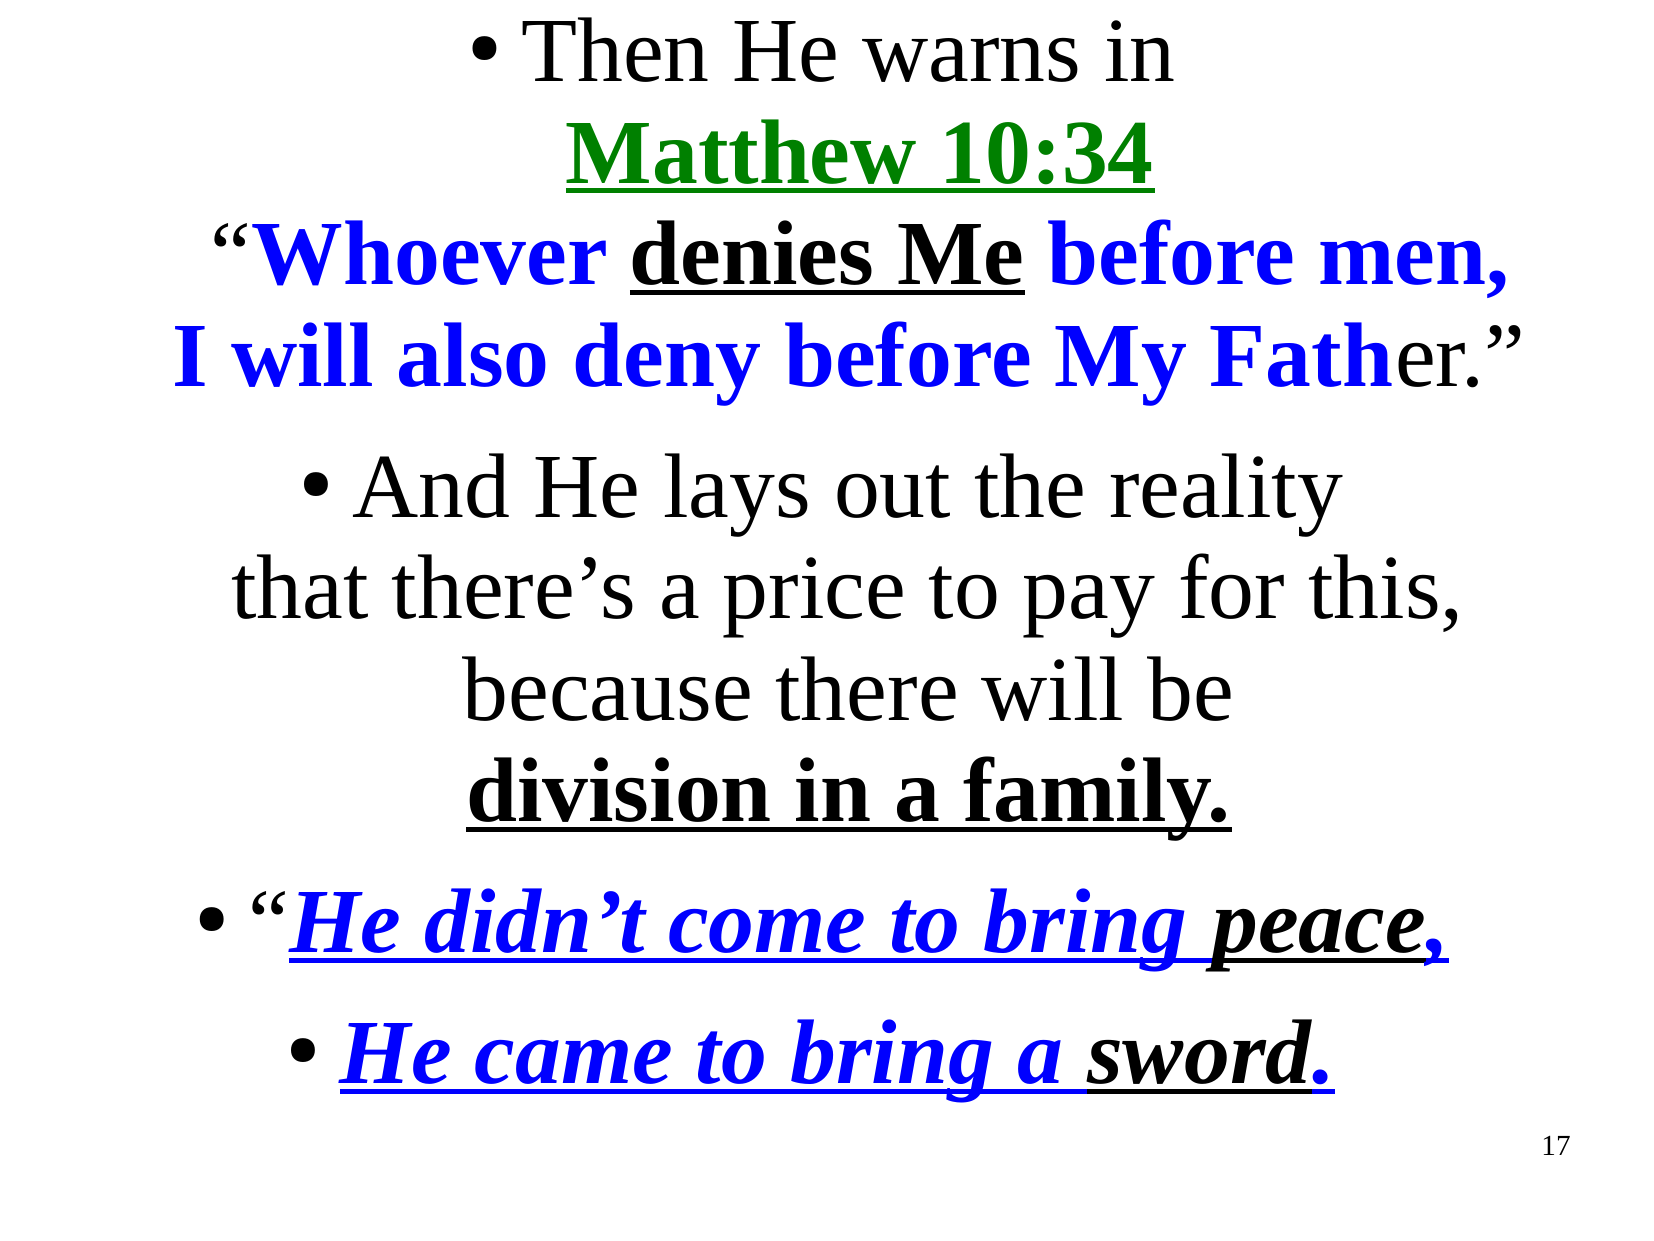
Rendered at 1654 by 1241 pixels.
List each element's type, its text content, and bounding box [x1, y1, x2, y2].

list Then He warns in Matthew 10:34 “Whoever denies Me before men, I will also deny before My Father.” And He lays out the reality that there’s a price to pay for this, because there will be division in a family. “He didn’t come to bring peace, He came to bring a sword. [0, 0, 1651, 1238]
